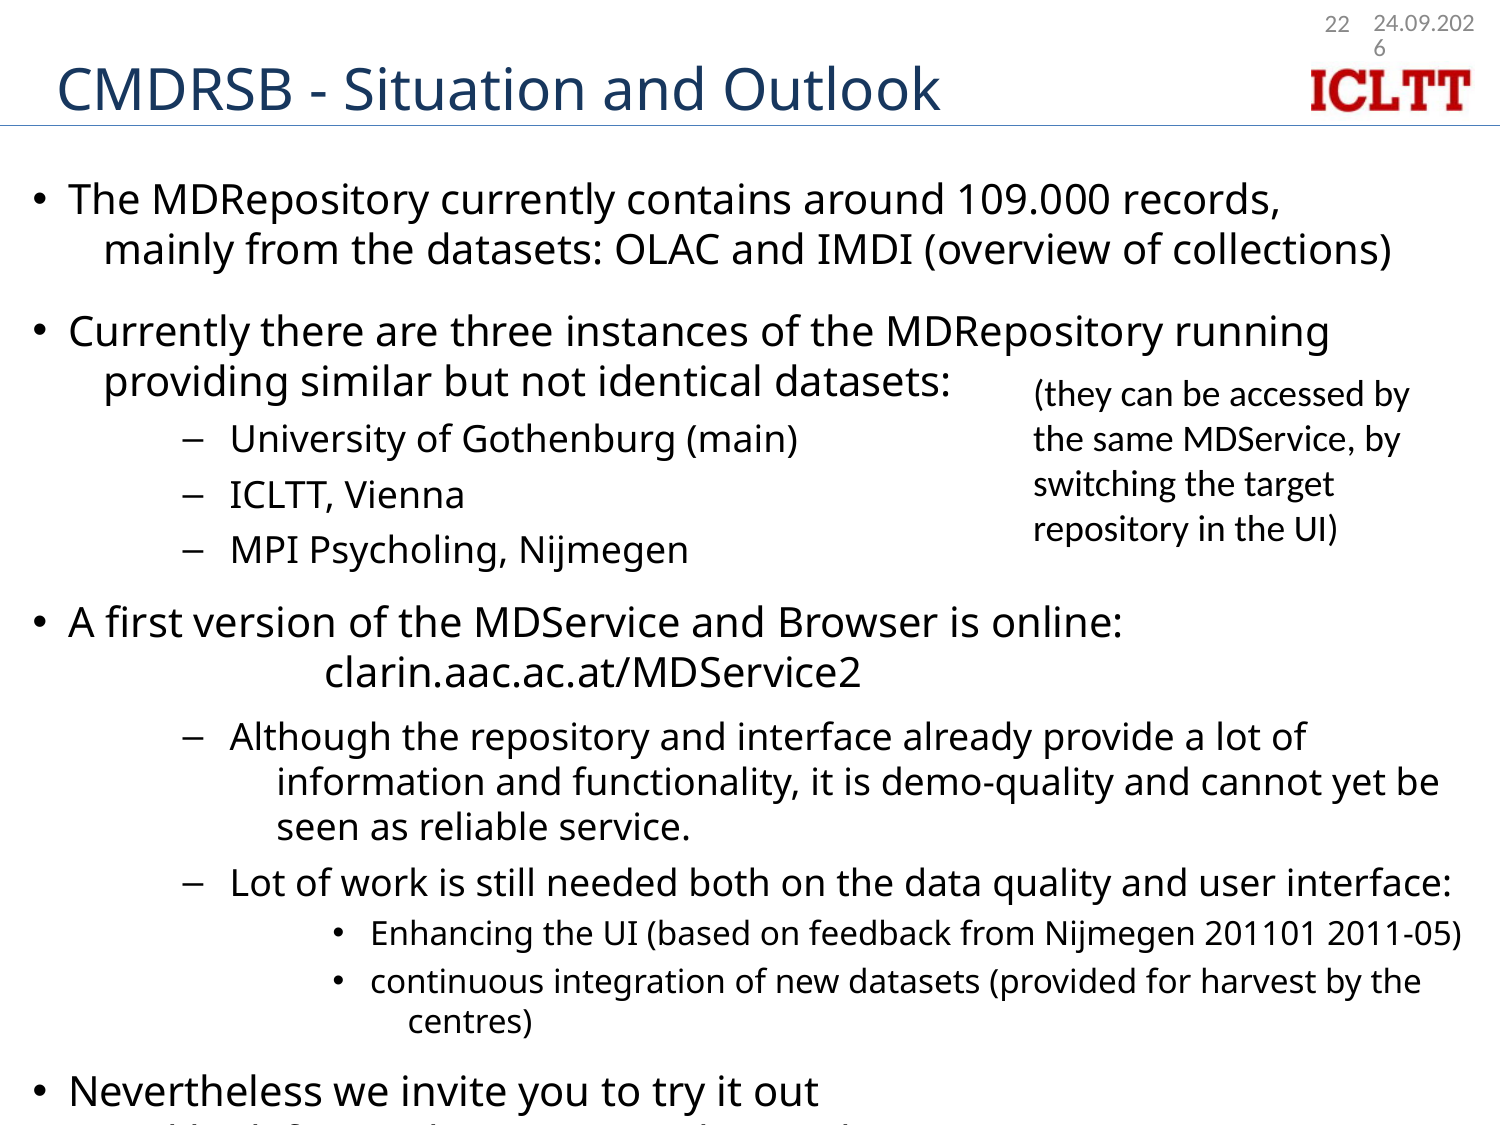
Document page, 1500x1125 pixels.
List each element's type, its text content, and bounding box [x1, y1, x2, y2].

picture [1426, 61, 1475, 121]
title CMDRSB - Situation and Outlook [41, 45, 1426, 126]
text_box (they can be accessed by the same MDService, by switching the target repository in the UI) [868, 362, 1459, 557]
list The MDRepository currently contains around 109.000 records, mainly from the datasets: OLAC and IMDI (overview of collections) Currently there are three instances of the MDRepository running providing similar but not identical datasets: University of Gothenburg (main) ICLTT, Vienna MPI Psycholing, Nijmegen A first version of the MDService and Browser is online: clarin.aac.ac.at/MDService2 Although the repository and interface already provide a lot of information and functionality, it is demo-quality and cannot yet be seen as reliable service. Lot of work is still needed both on the data quality and user interface: Enhancing the UI (based on feedback from Nijmegen 201101 2011-05) continuous integration of new datasets (provided for harvest by the centres) Nevertheless we invite you to try it out and look forward to any critical remarks [17, 165, 1500, 1087]
